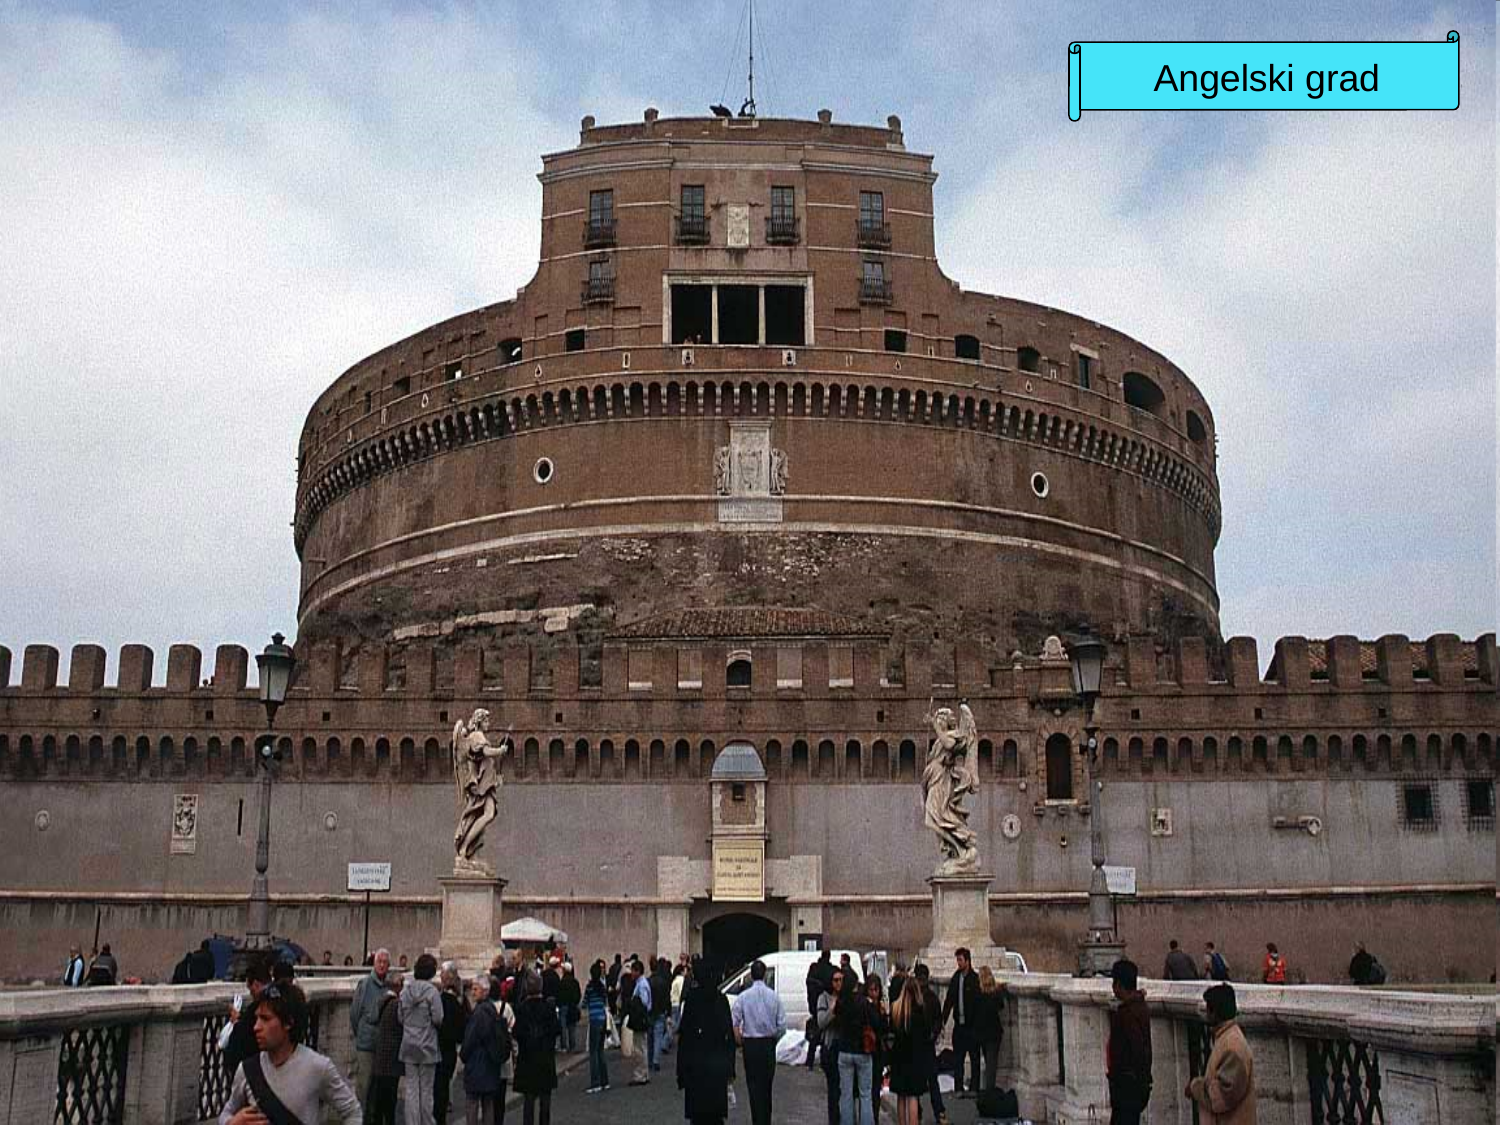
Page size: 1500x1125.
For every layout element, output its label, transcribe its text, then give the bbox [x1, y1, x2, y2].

picture [0, 0, 1500, 1125]
text_box Angelski grad [1069, 39, 1459, 122]
